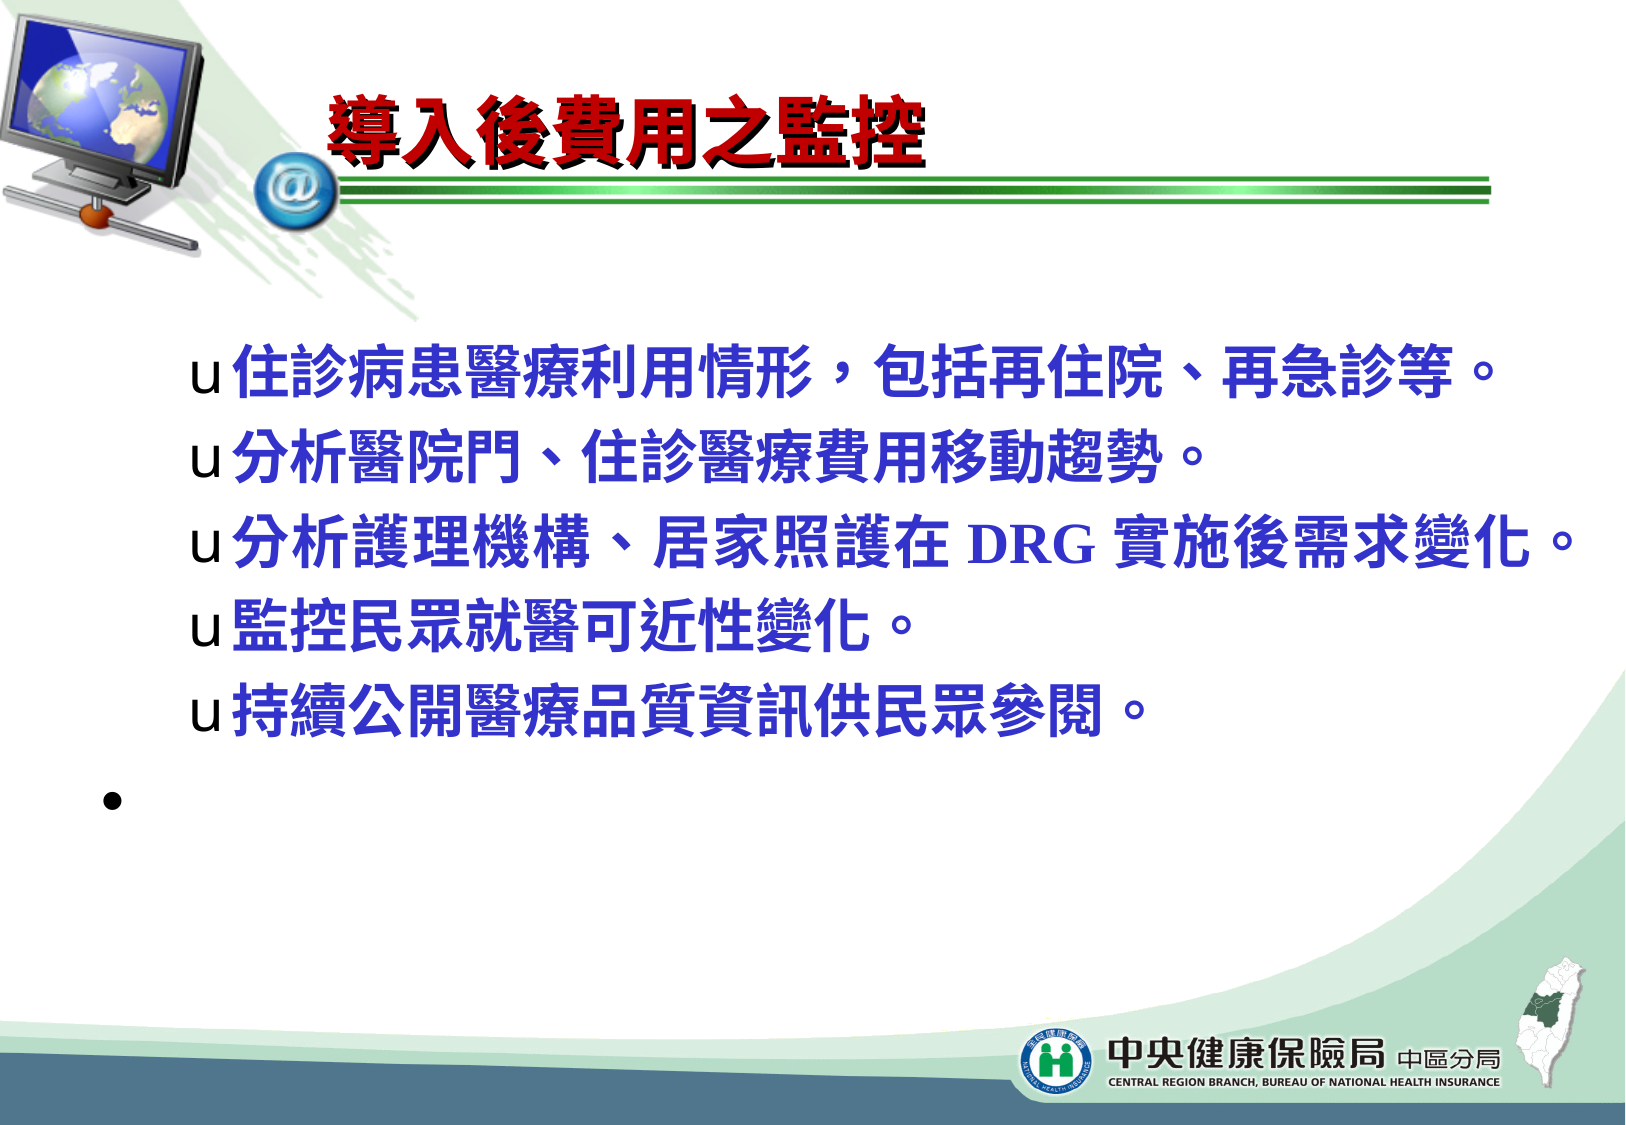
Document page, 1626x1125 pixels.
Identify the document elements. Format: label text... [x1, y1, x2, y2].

text_box 導入後費用之監控 [309, 35, 1516, 223]
text_box 住診病患醫療利用情形，包括再住院、再急診等。 分析醫院門、住診醫療費用移動趨勢。 分析護理機構、居家照護在DRG實施後需求變化。 監控民眾就醫可近性變化。 持續公開醫療品質資訊供民眾參閱。 [85, 328, 1549, 1029]
